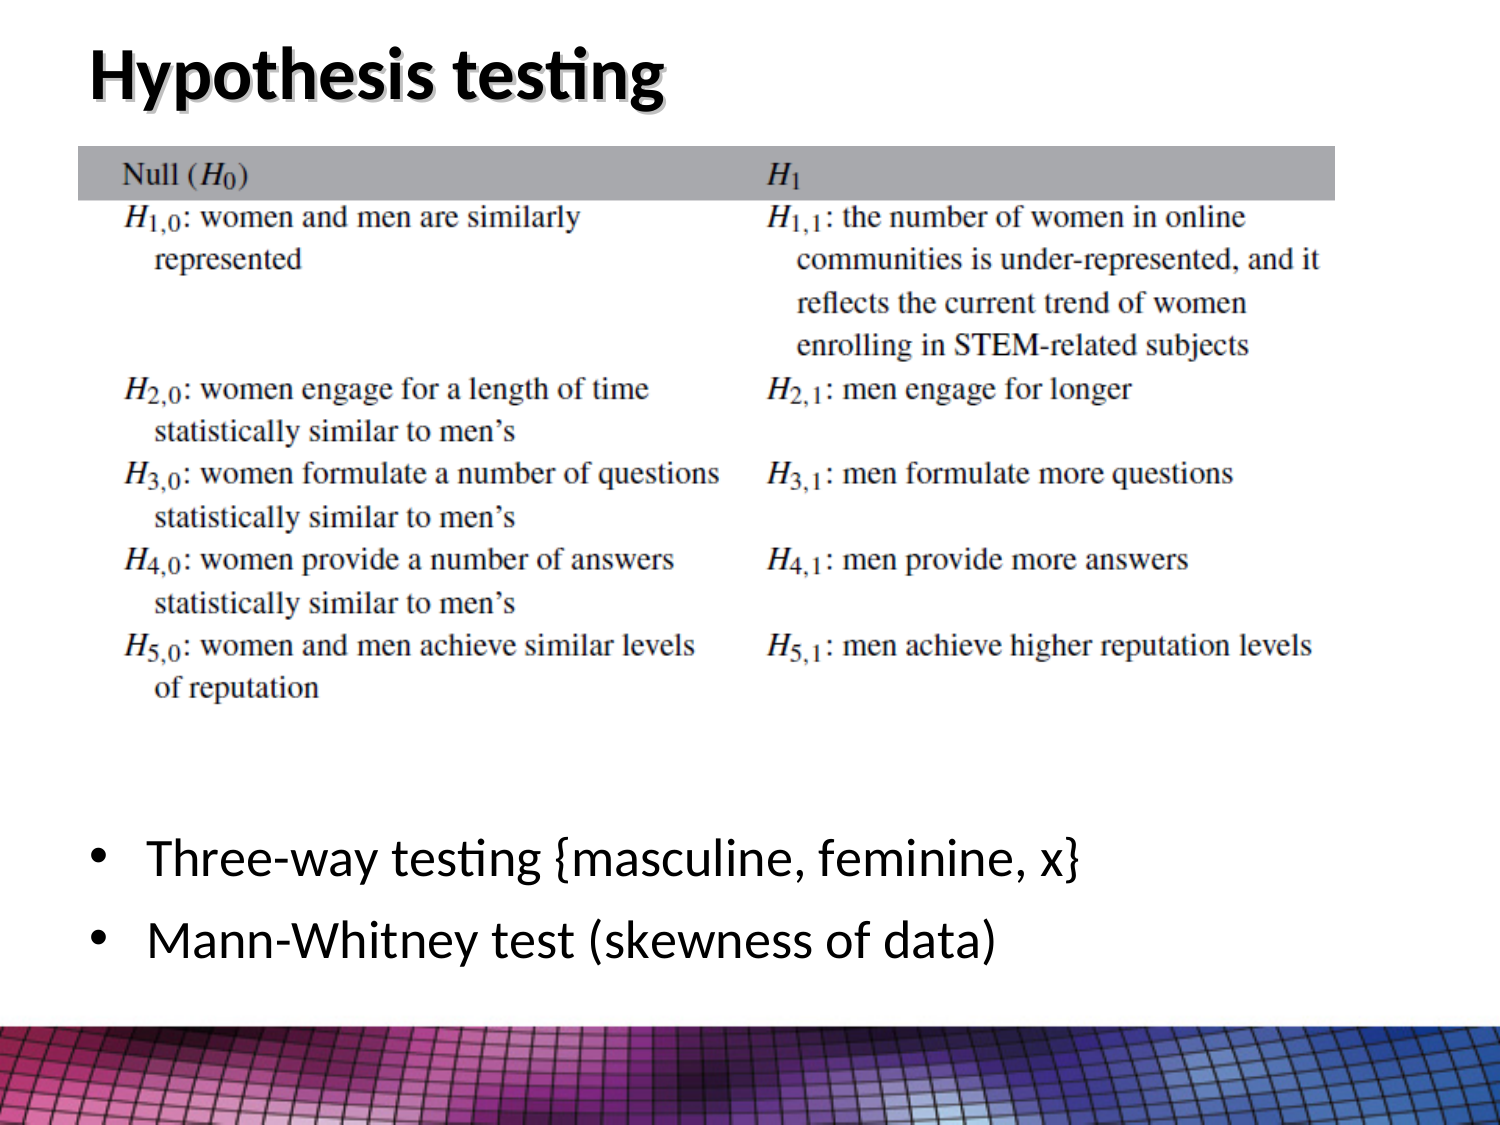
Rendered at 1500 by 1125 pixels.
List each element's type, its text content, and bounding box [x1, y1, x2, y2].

title Hypothesis testing [75, 16, 1426, 123]
picture [0, 0, 1500, 1125]
list Three-way testing {masculine, feminine, x} Mann-Whitney test (skewness of data) [75, 814, 1426, 1006]
